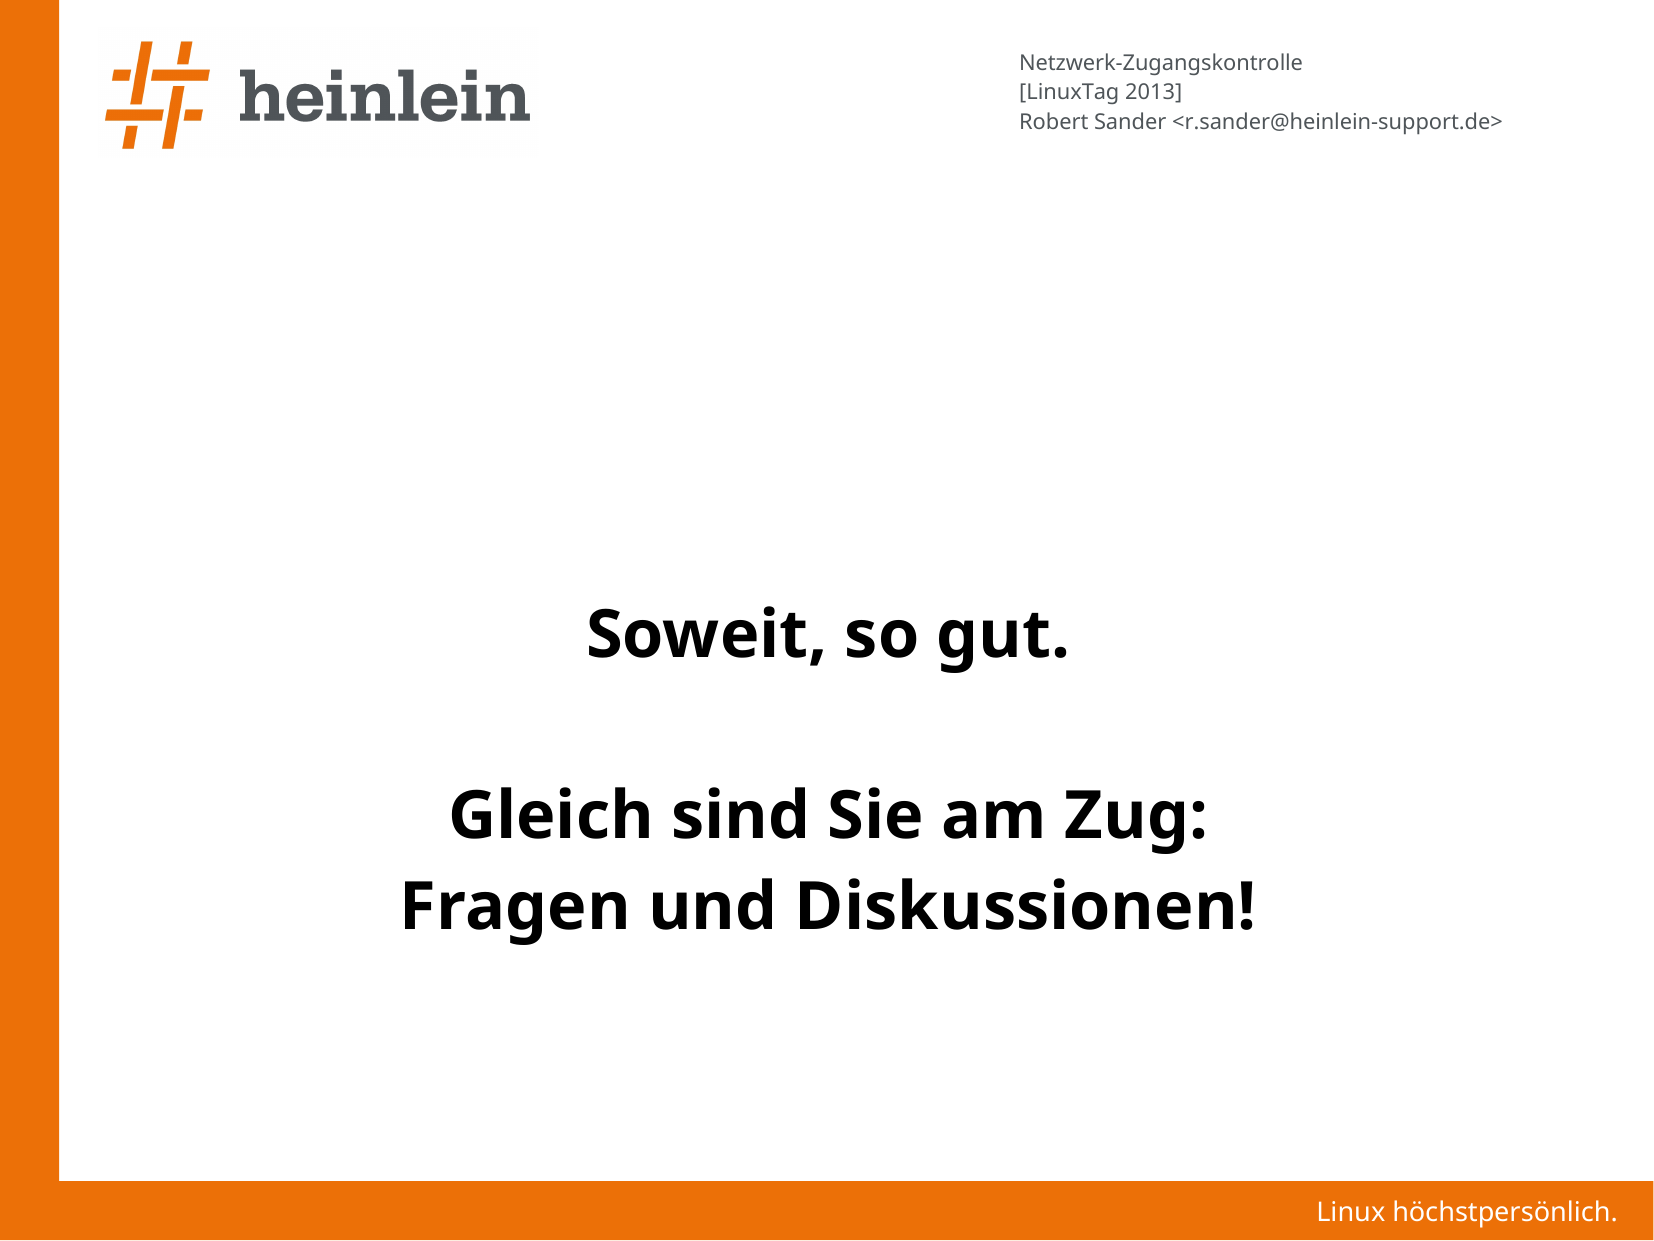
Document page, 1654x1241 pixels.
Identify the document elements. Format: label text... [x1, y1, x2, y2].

subtitle Soweit, so gut. Gleich sind Sie am Zug: Fragen und Diskussionen! [119, 472, 1538, 1063]
picture [98, 27, 539, 158]
